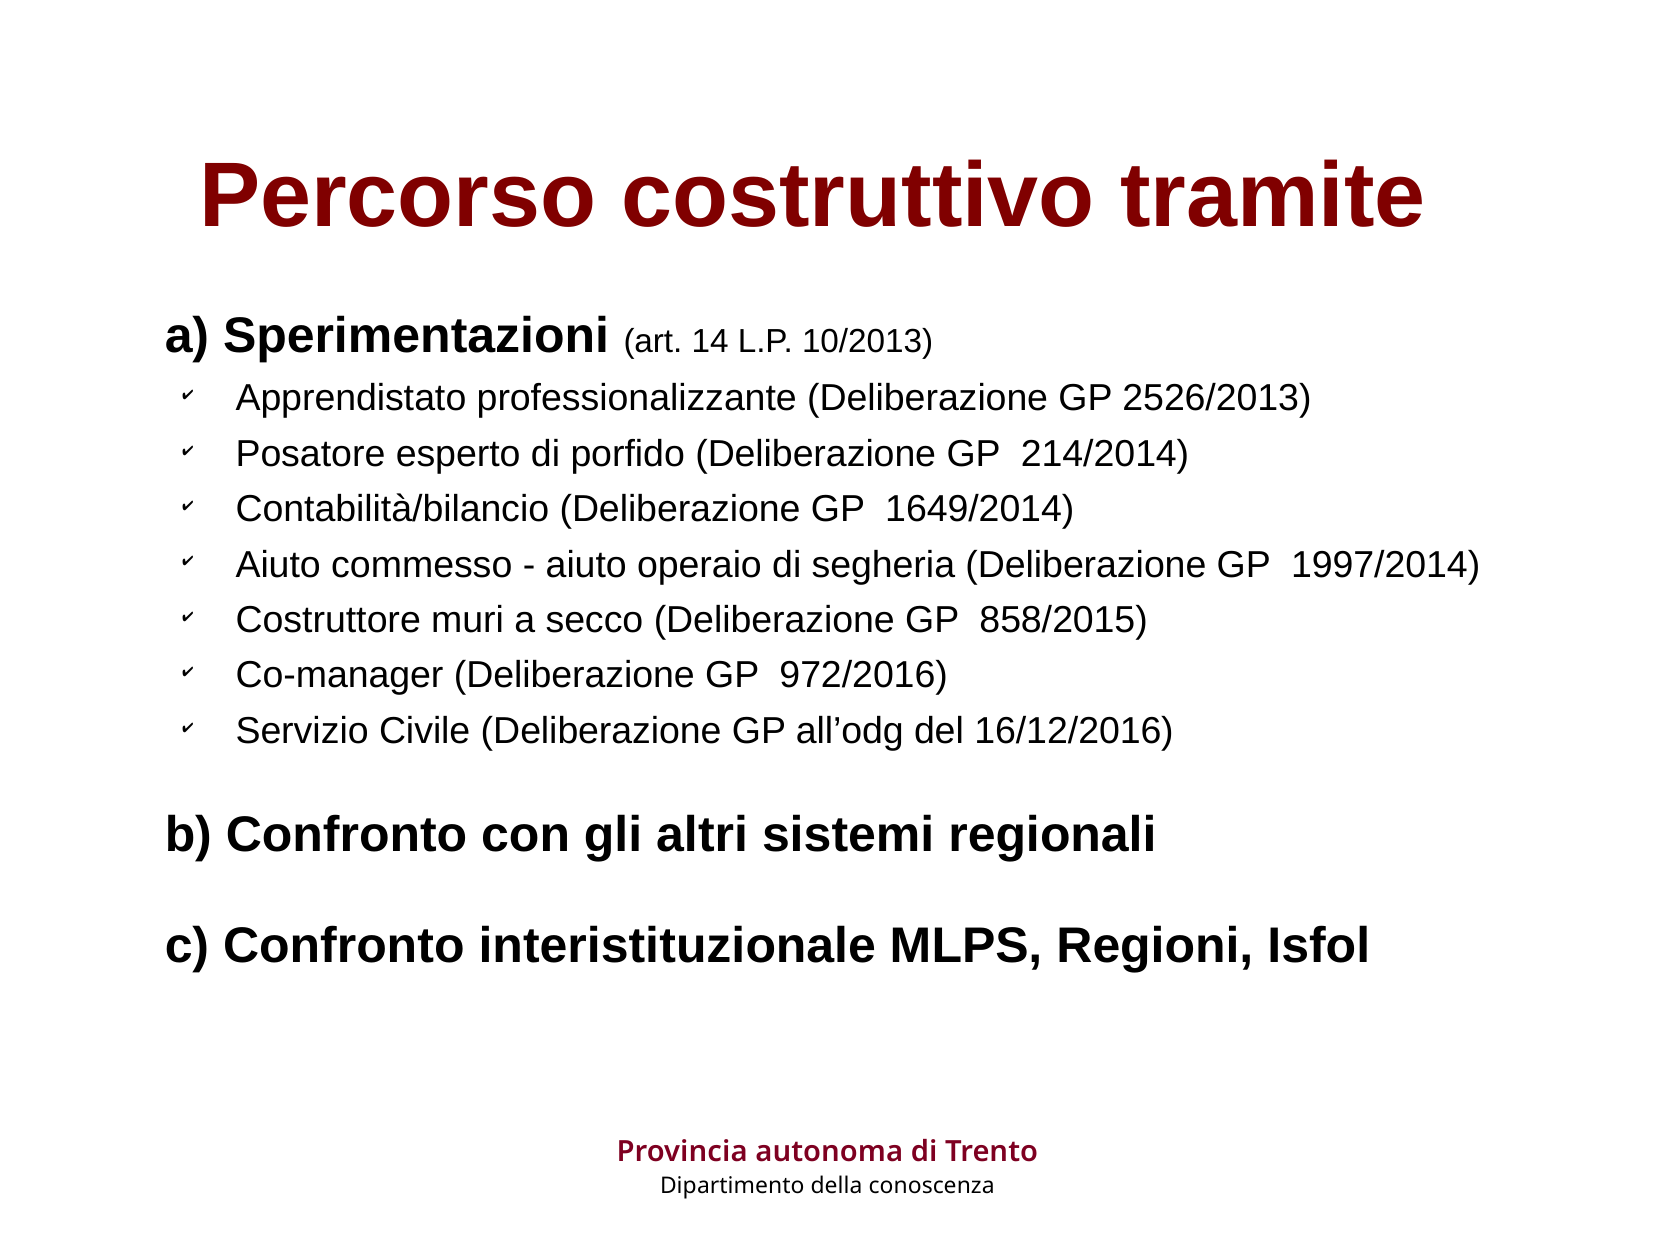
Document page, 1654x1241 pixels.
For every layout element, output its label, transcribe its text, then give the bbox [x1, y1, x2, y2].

list a) Sperimentazioni (art. 14 L.P. 10/2013) Apprendistato professionalizzante (Deliberazione GP 2526/2013) Posatore esperto di porfido (Deliberazione GP 214/2014) Contabilità/bilancio (Deliberazione GP 1649/2014) Aiuto commesso - aiuto operaio di segheria (Deliberazione GP 1997/2014) Costruttore muri a secco (Deliberazione GP 858/2015) Co-manager (Deliberazione GP 972/2016) Servizio Civile (Deliberazione GP all’odg del 16/12/2016) b) Confronto con gli altri sistemi regionali c) Confronto interistituzionale MLPS, Regioni, Isfol [150, 295, 1521, 1063]
title Percorso costruttivo tramite [138, 95, 1489, 284]
